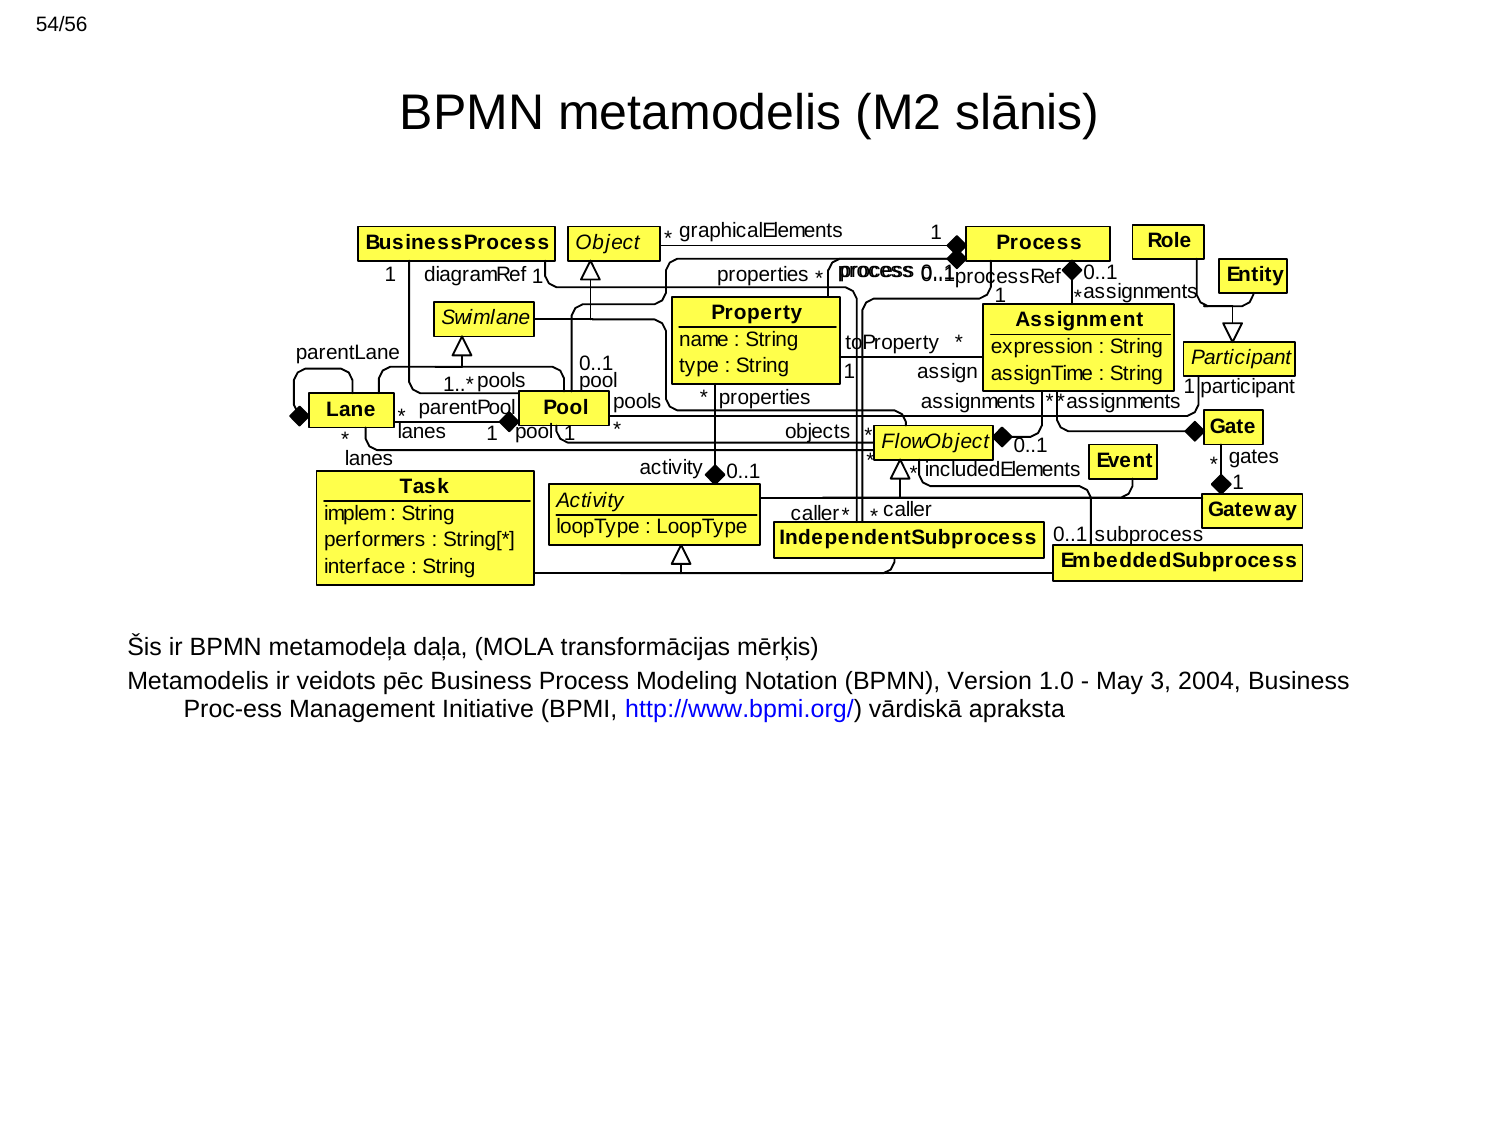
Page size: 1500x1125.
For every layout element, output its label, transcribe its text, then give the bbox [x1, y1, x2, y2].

list Šis ir BPMN metamodeļa daļa, (MOLA transformācijas mērķis) Metamodelis ir veidots pēc Business Process Modeling Notation (BPMN), Version 1.0 - May 3, 2004, Business Proc-ess Management Initiative (BPMI, http://www.bpmi.org/) vārdiskā apraksta [112, 624, 1388, 1001]
title BPMN metamodelis (M2 slānis) [112, 62, 1388, 163]
picture [275, 200, 1322, 604]
